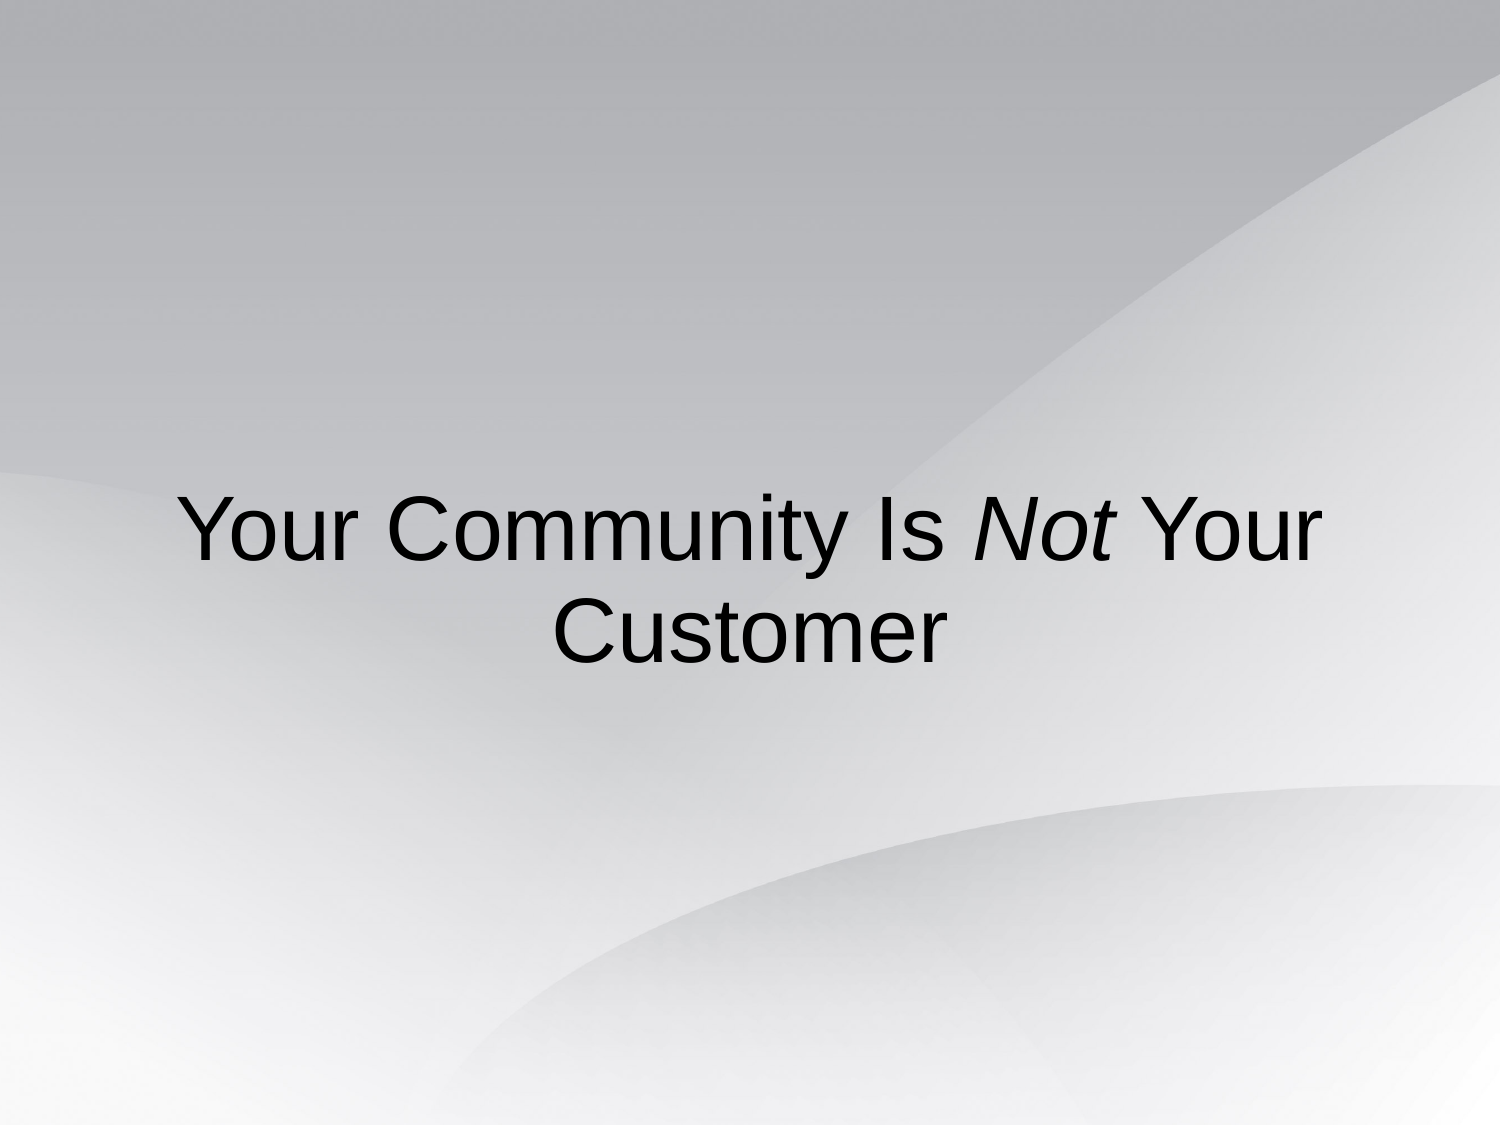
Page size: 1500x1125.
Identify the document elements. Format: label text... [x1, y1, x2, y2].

subtitle Your Community Is Not Your Customer [112, 291, 1388, 869]
picture [0, 0, 1500, 1125]
